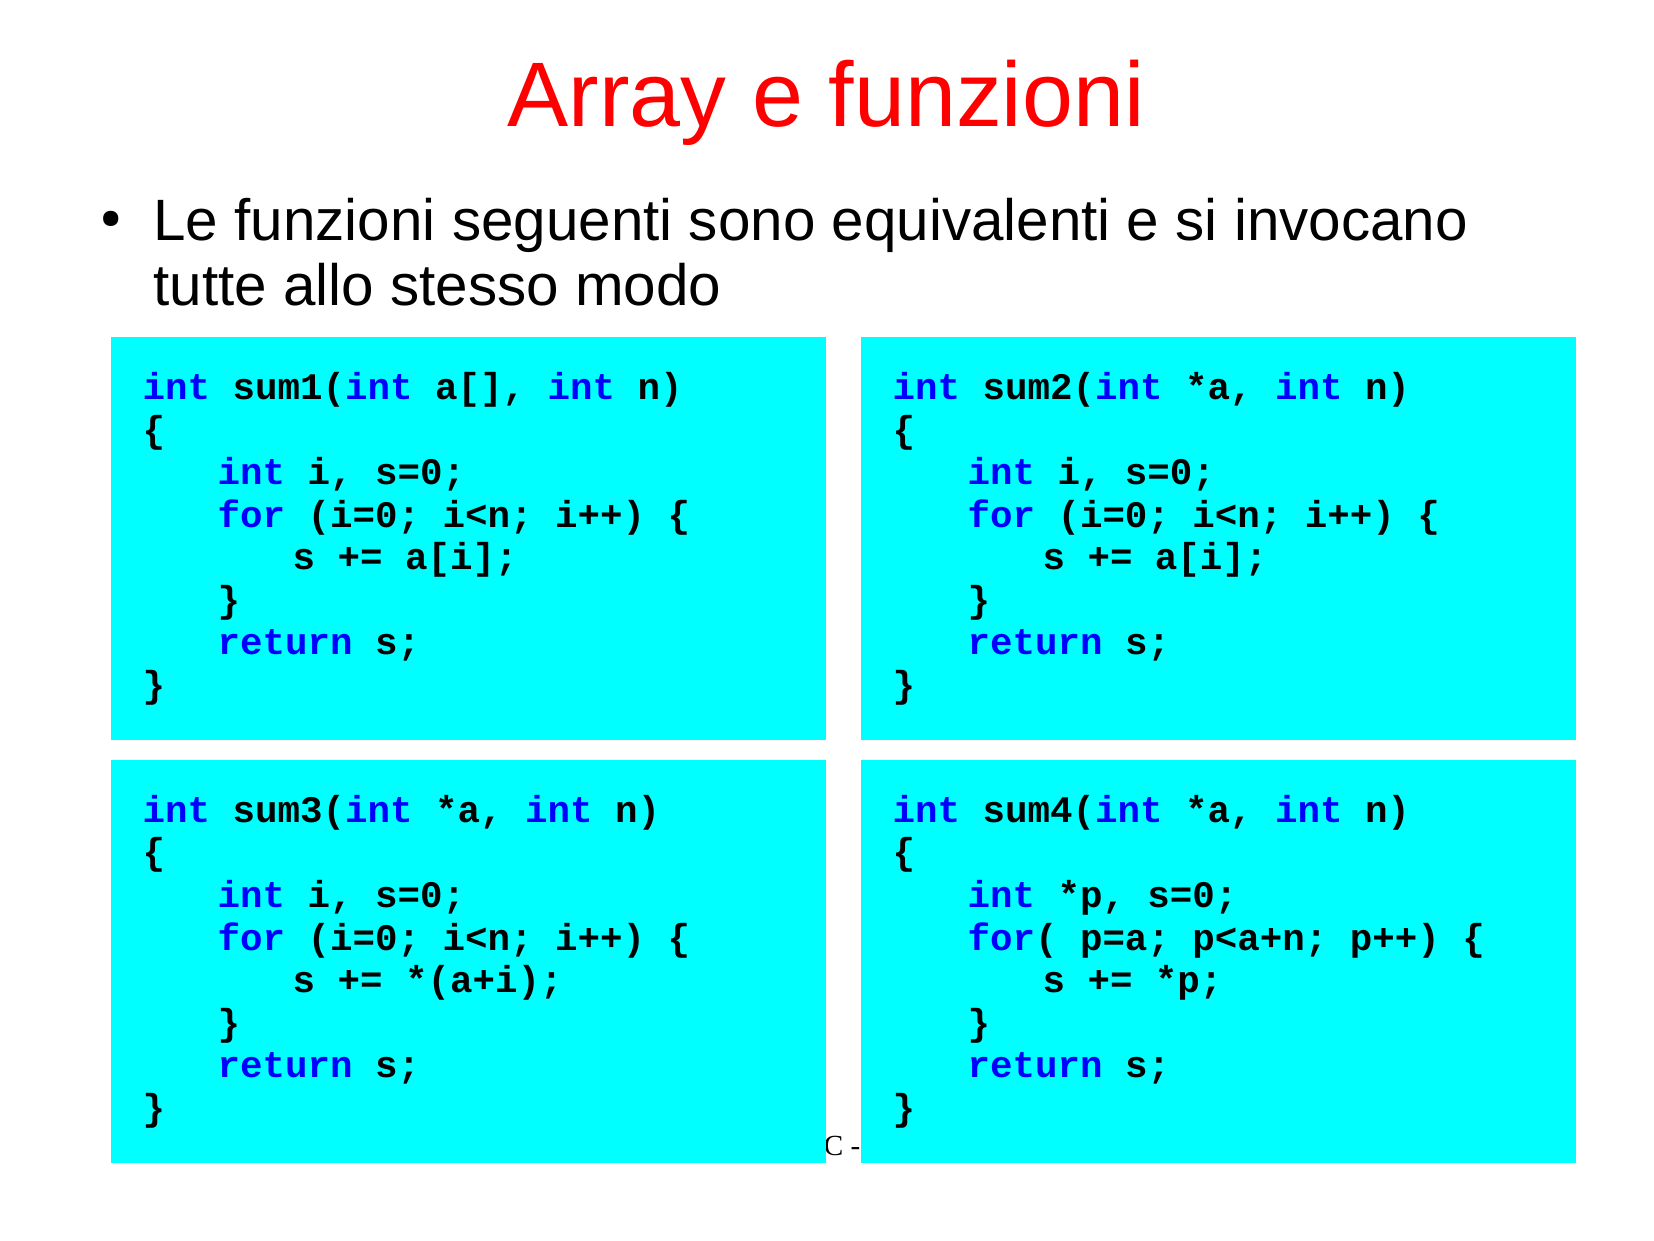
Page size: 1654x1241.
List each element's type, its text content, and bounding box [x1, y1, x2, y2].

text_box int sum4(int *a, int n) { int *p, s=0; for( p=a; p<a+n; p++) { s += *p; } return s; } [862, 761, 1575, 1162]
list Le funzioni seguenti sono equivalenti e si invocano tutte allo stesso modo [82, 187, 1571, 1109]
text_box int sum3(int *a, int n) { int i, s=0; for (i=0; i<n; i++) { s += *(a+i); } return s; } [112, 761, 825, 1162]
text_box int sum2(int *a, int n) { int i, s=0; for (i=0; i<n; i++) { s += a[i]; } return s; } [862, 338, 1575, 739]
title Array e funzioni [82, 37, 1571, 152]
text_box int sum1(int a[], int n) { int i, s=0; for (i=0; i<n; i++) { s += a[i]; } return s; } [112, 338, 825, 739]
